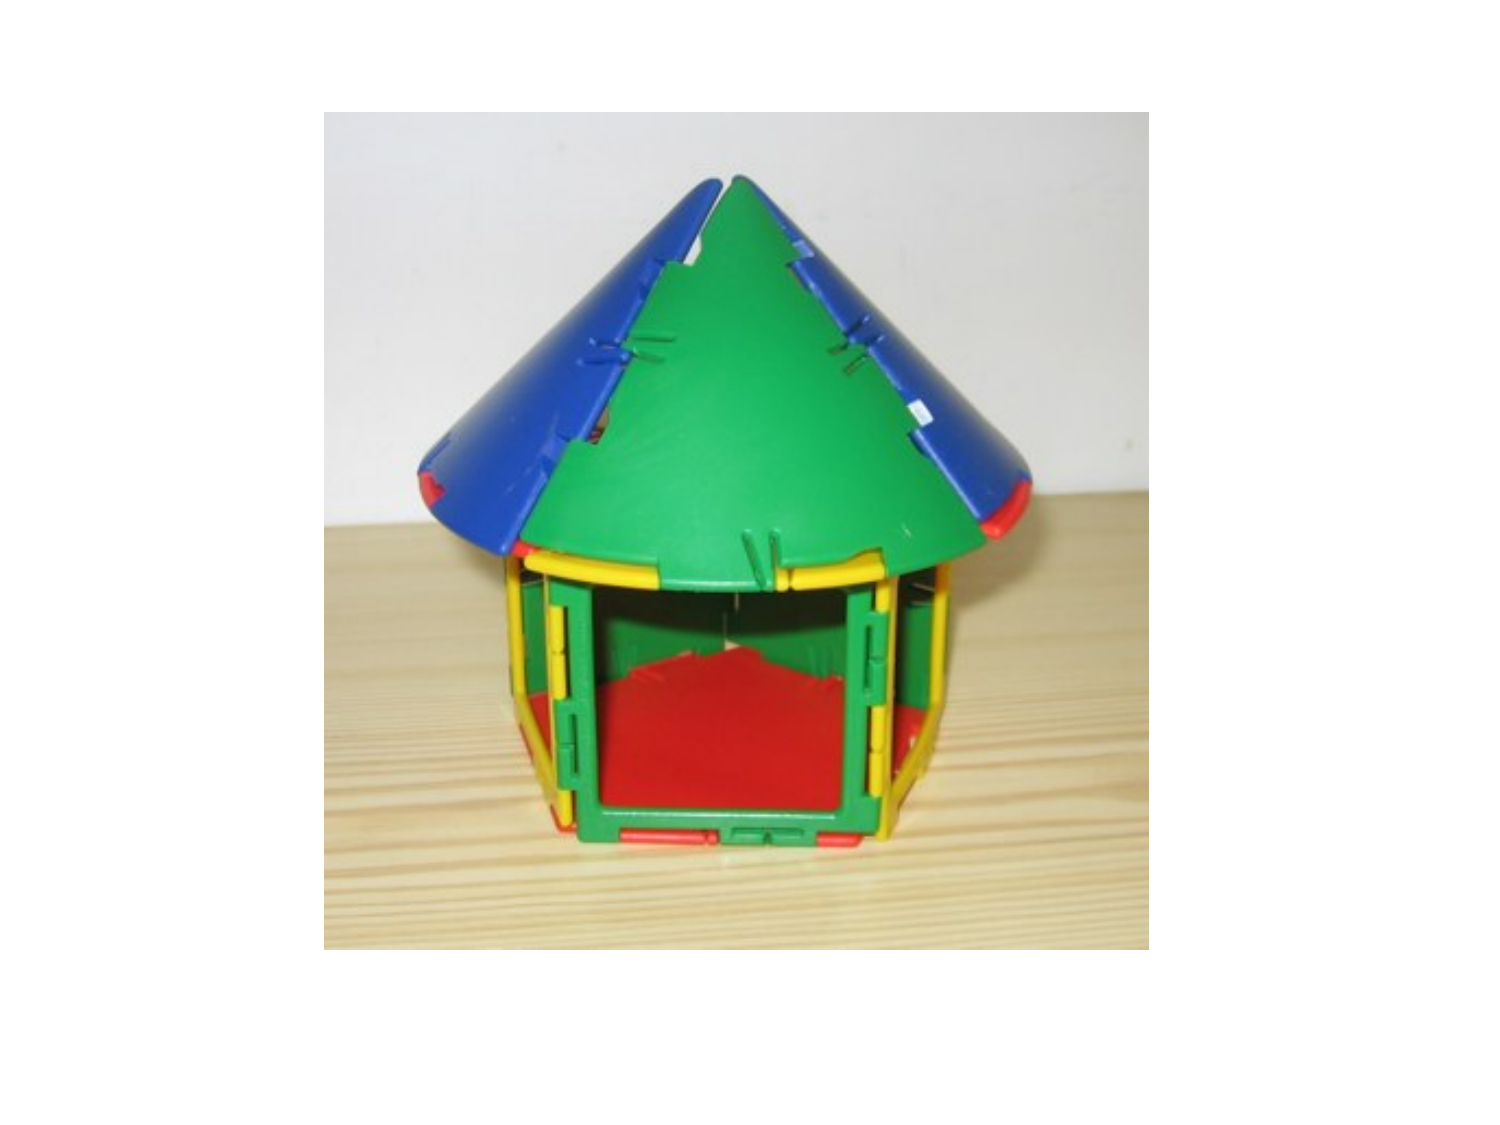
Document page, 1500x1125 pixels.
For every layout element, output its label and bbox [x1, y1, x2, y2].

picture [324, 112, 1149, 951]
